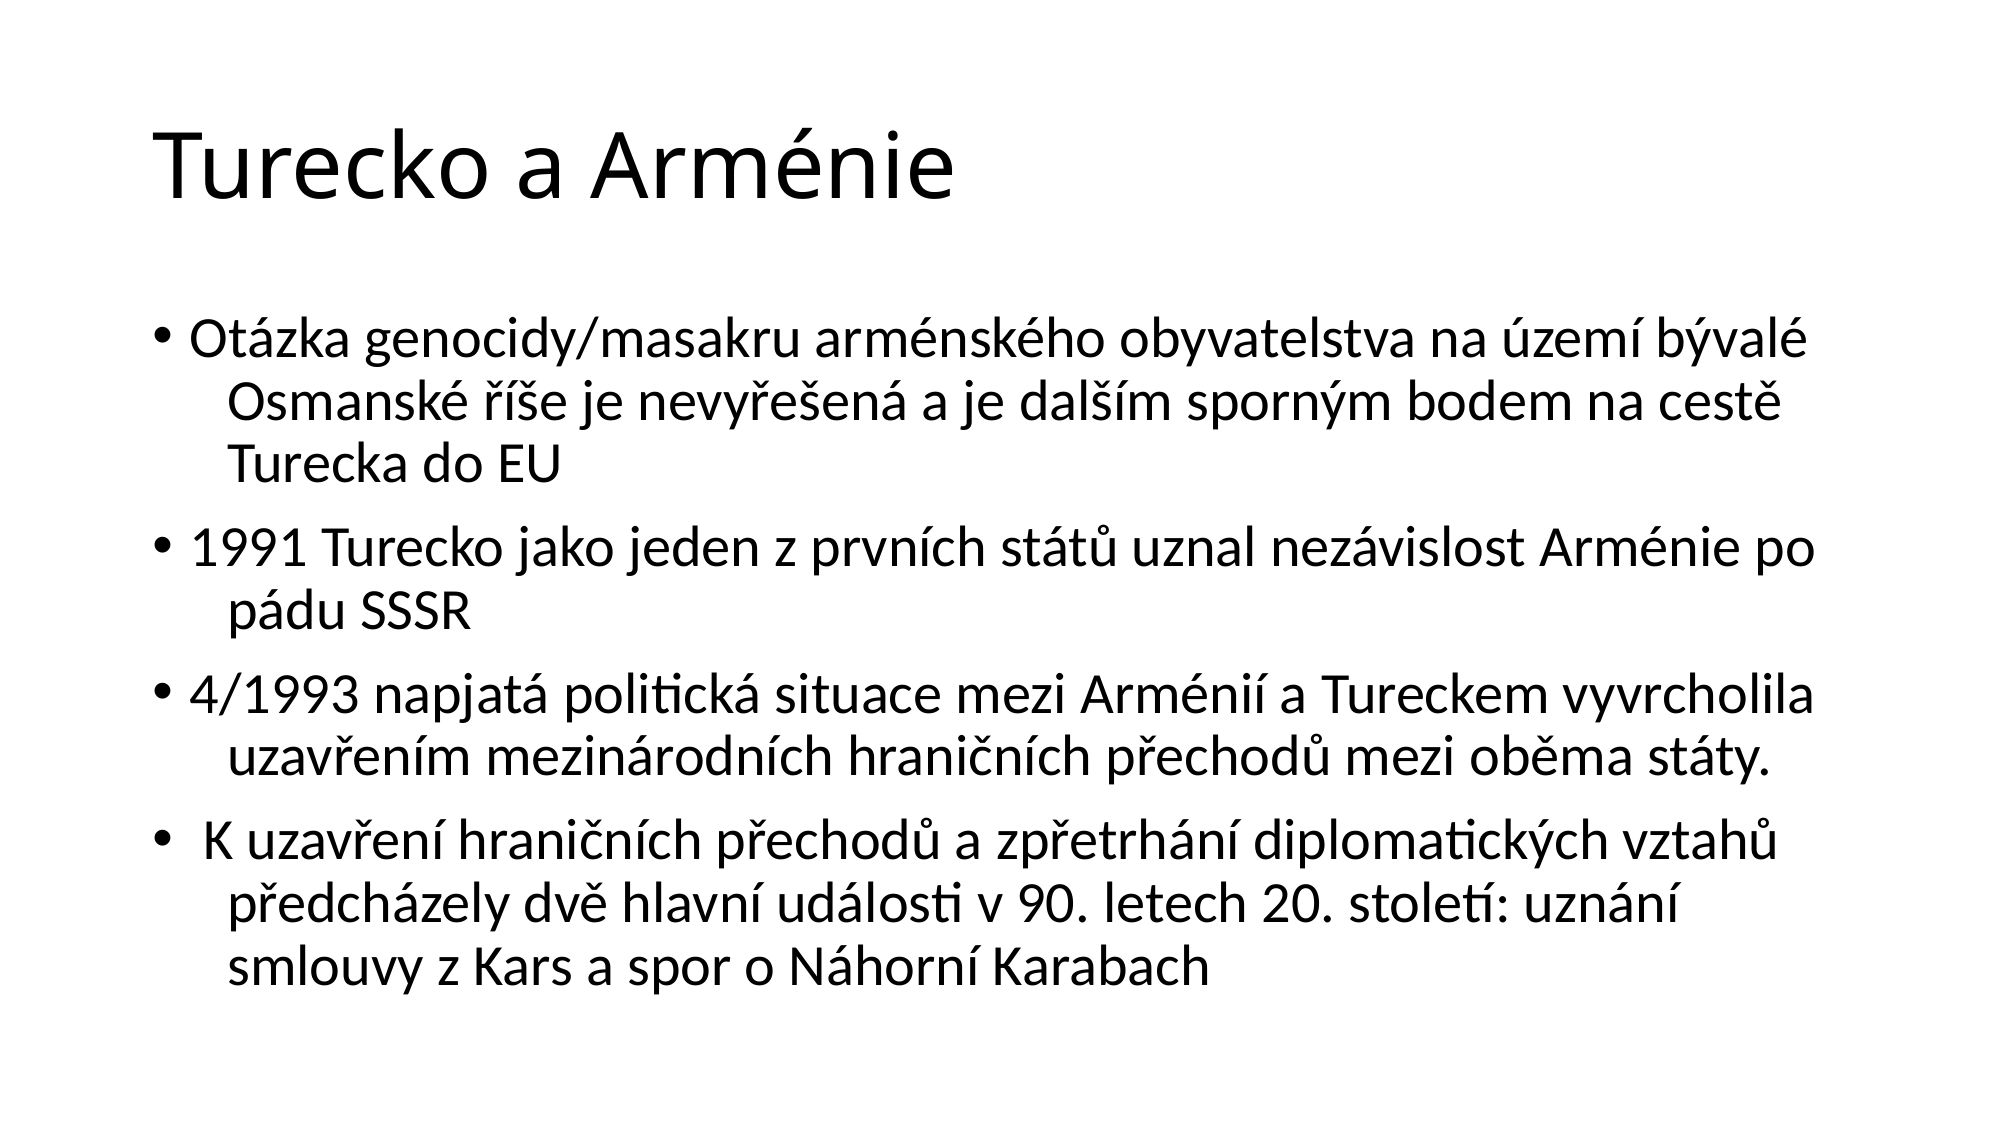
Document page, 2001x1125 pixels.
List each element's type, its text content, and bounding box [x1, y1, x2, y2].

list Otázka genocidy/masakru arménského obyvatelstva na území bývalé Osmanské říše je nevyřešená a je dalším sporným bodem na cestě Turecka do EU 1991 Turecko jako jeden z prvních států uznal nezávislost Arménie po pádu SSSR 4/1993 napjatá politická situace mezi Arménií a Tureckem vyvrcholila uzavřením mezinárodních hraničních přechodů mezi oběma státy. K uzavření hraničních přechodů a zpřetrhání diplomatických vztahů předcházely dvě hlavní události v 90. letech 20. století: uznání smlouvy z Kars a spor o Náhorní Karabach [137, 299, 1863, 1014]
title Turecko a Arménie [137, 59, 1863, 278]
